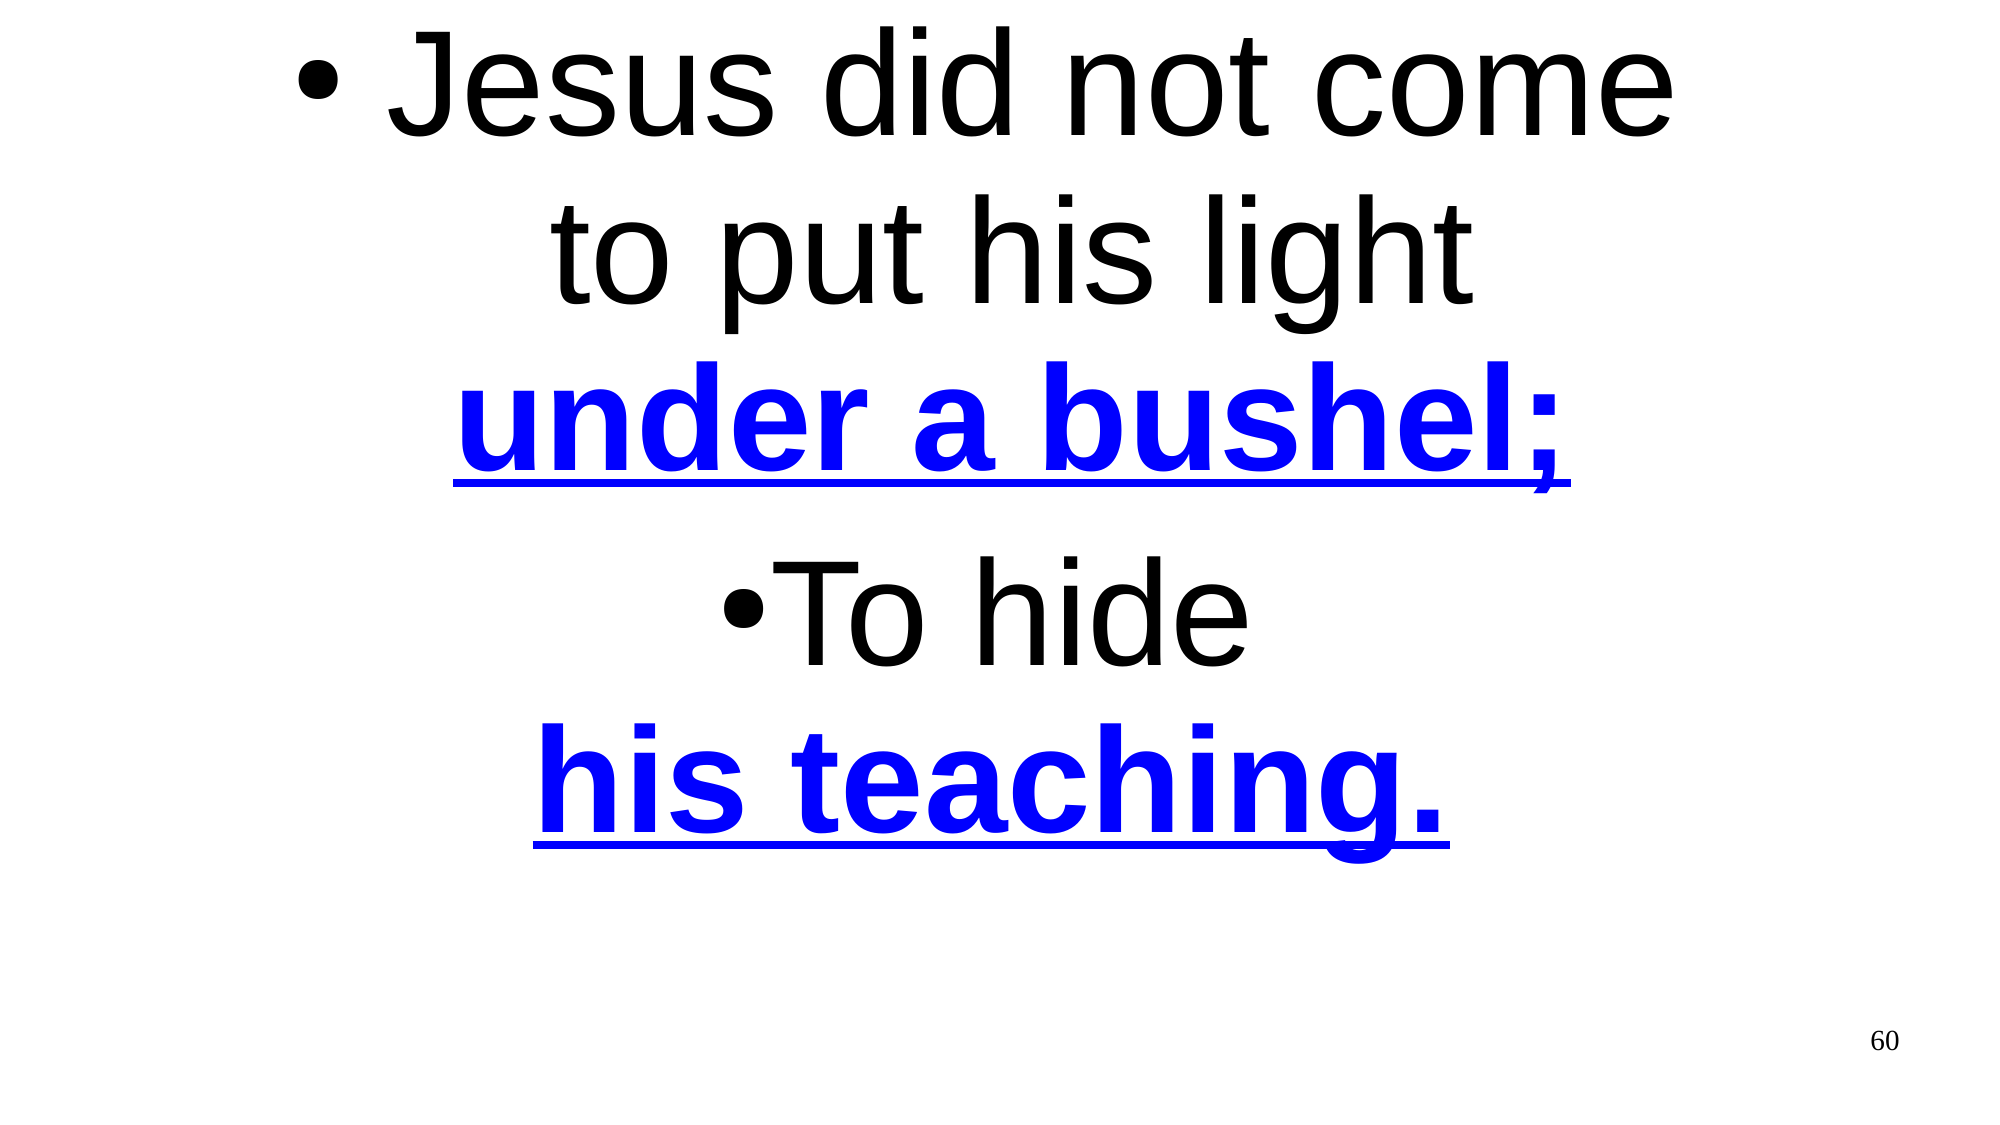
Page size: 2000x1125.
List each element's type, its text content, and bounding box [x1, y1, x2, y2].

list Jesus did not come to put his light under a bushel; To hide his teaching. [0, 0, 1996, 1123]
